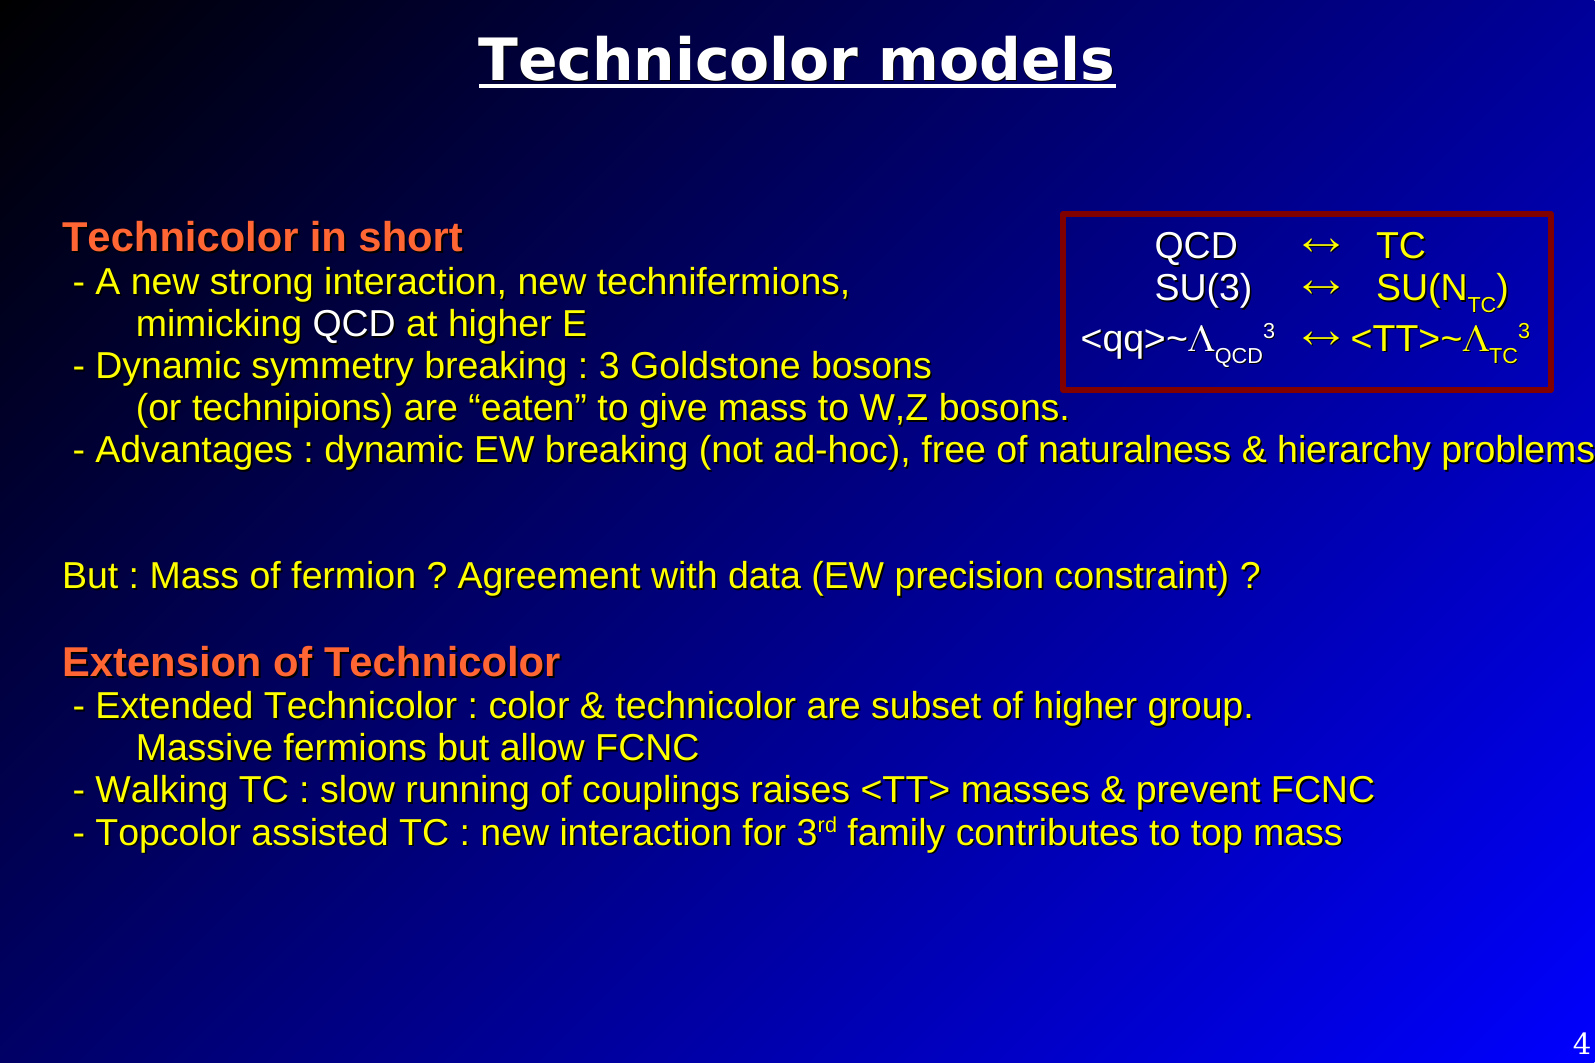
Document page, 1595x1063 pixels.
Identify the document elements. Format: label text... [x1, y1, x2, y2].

text_box Technicolor in short - A new strong interaction, new technifermions, mimicking QCD at higher E - Dynamic symmetry breaking : 3 Goldstone bosons (or technipions) are “eaten” to give mass to W,Z bosons. - Advantages : dynamic EW breaking (not ad-hoc), free of naturalness & hierarchy problems But : Mass of fermion ? Agreement with data (EW precision constraint) ? Extension of Technicolor - Extended Technicolor : color & technicolor are subset of higher group. Massive fermions but allow FCNC - Walking TC : slow running of couplings raises <TT> masses & prevent FCNC - Topcolor assisted TC : new interaction for 3rd family contributes to top mass [47, 206, 1595, 1028]
text_box QCD ↔ TC SU(3) ↔ SU(NTC) <qq>~QCD3 ↔ <TT>~TC3 [1062, 214, 1552, 390]
title Technicolor models [79, 0, 1515, 142]
